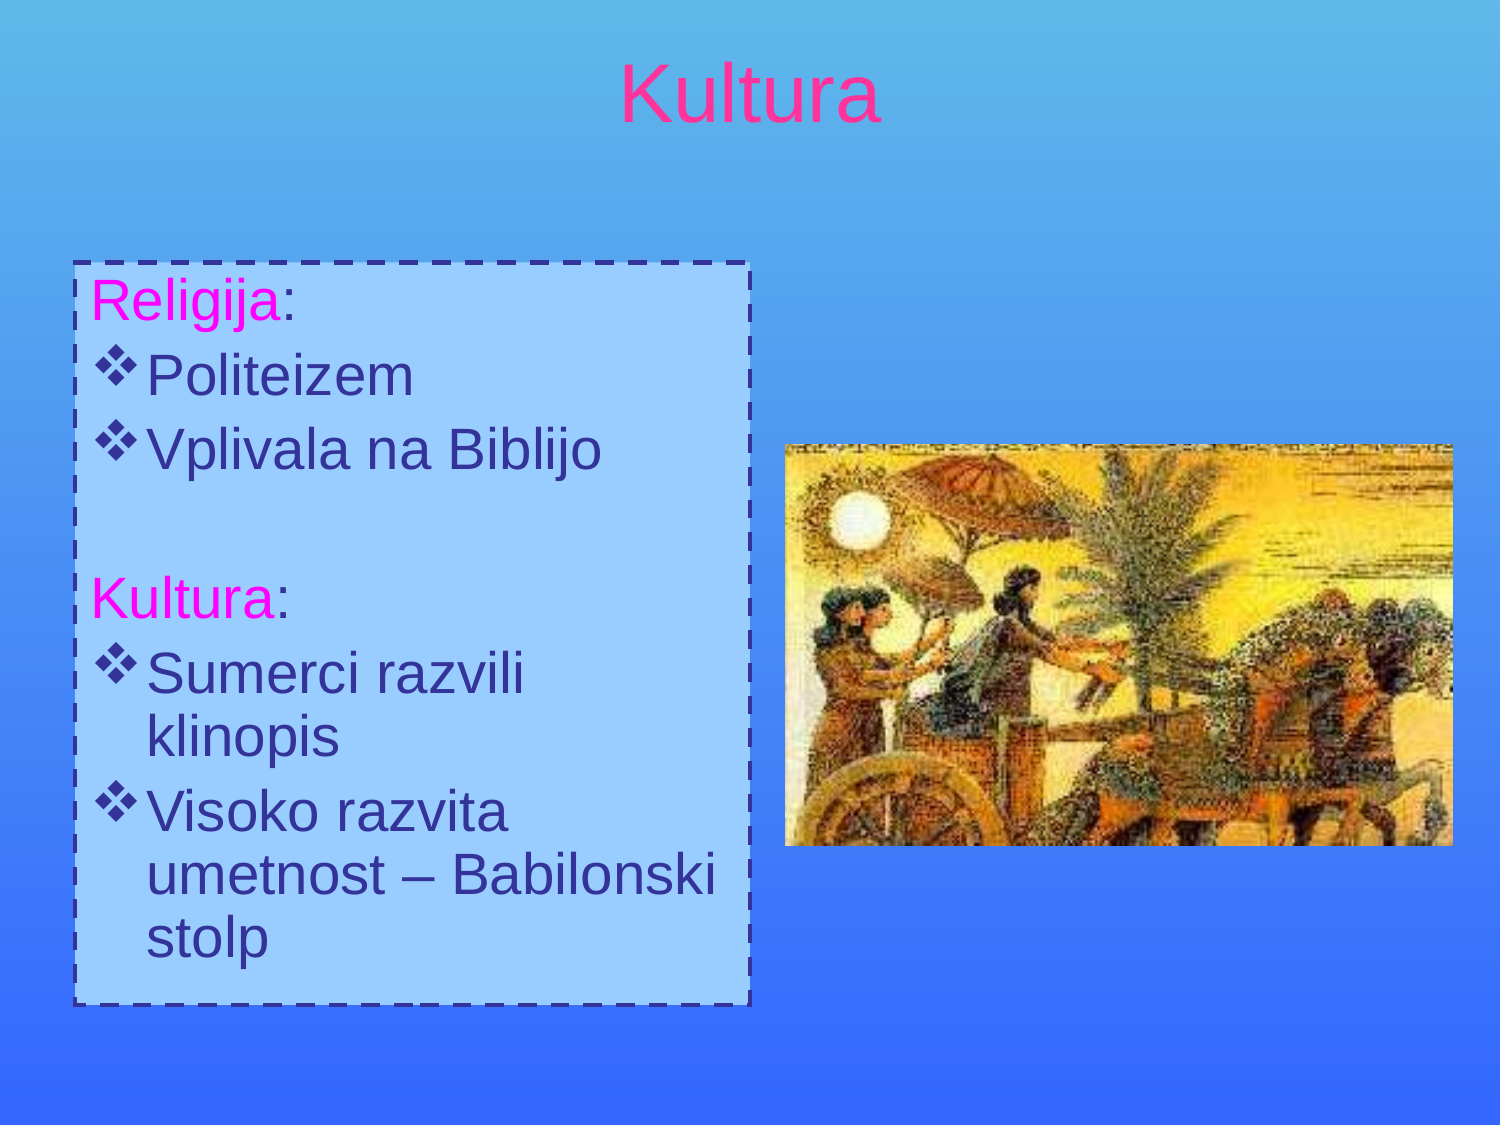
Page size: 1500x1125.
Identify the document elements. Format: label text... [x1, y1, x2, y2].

list Religija: Politeizem Vplivala na Biblijo Kultura: Sumerci razvili klinopis Visoko razvita umetnost – Babilonski stolp [75, 262, 750, 1005]
picture [785, 444, 1453, 846]
title Kultura [75, 45, 1425, 233]
